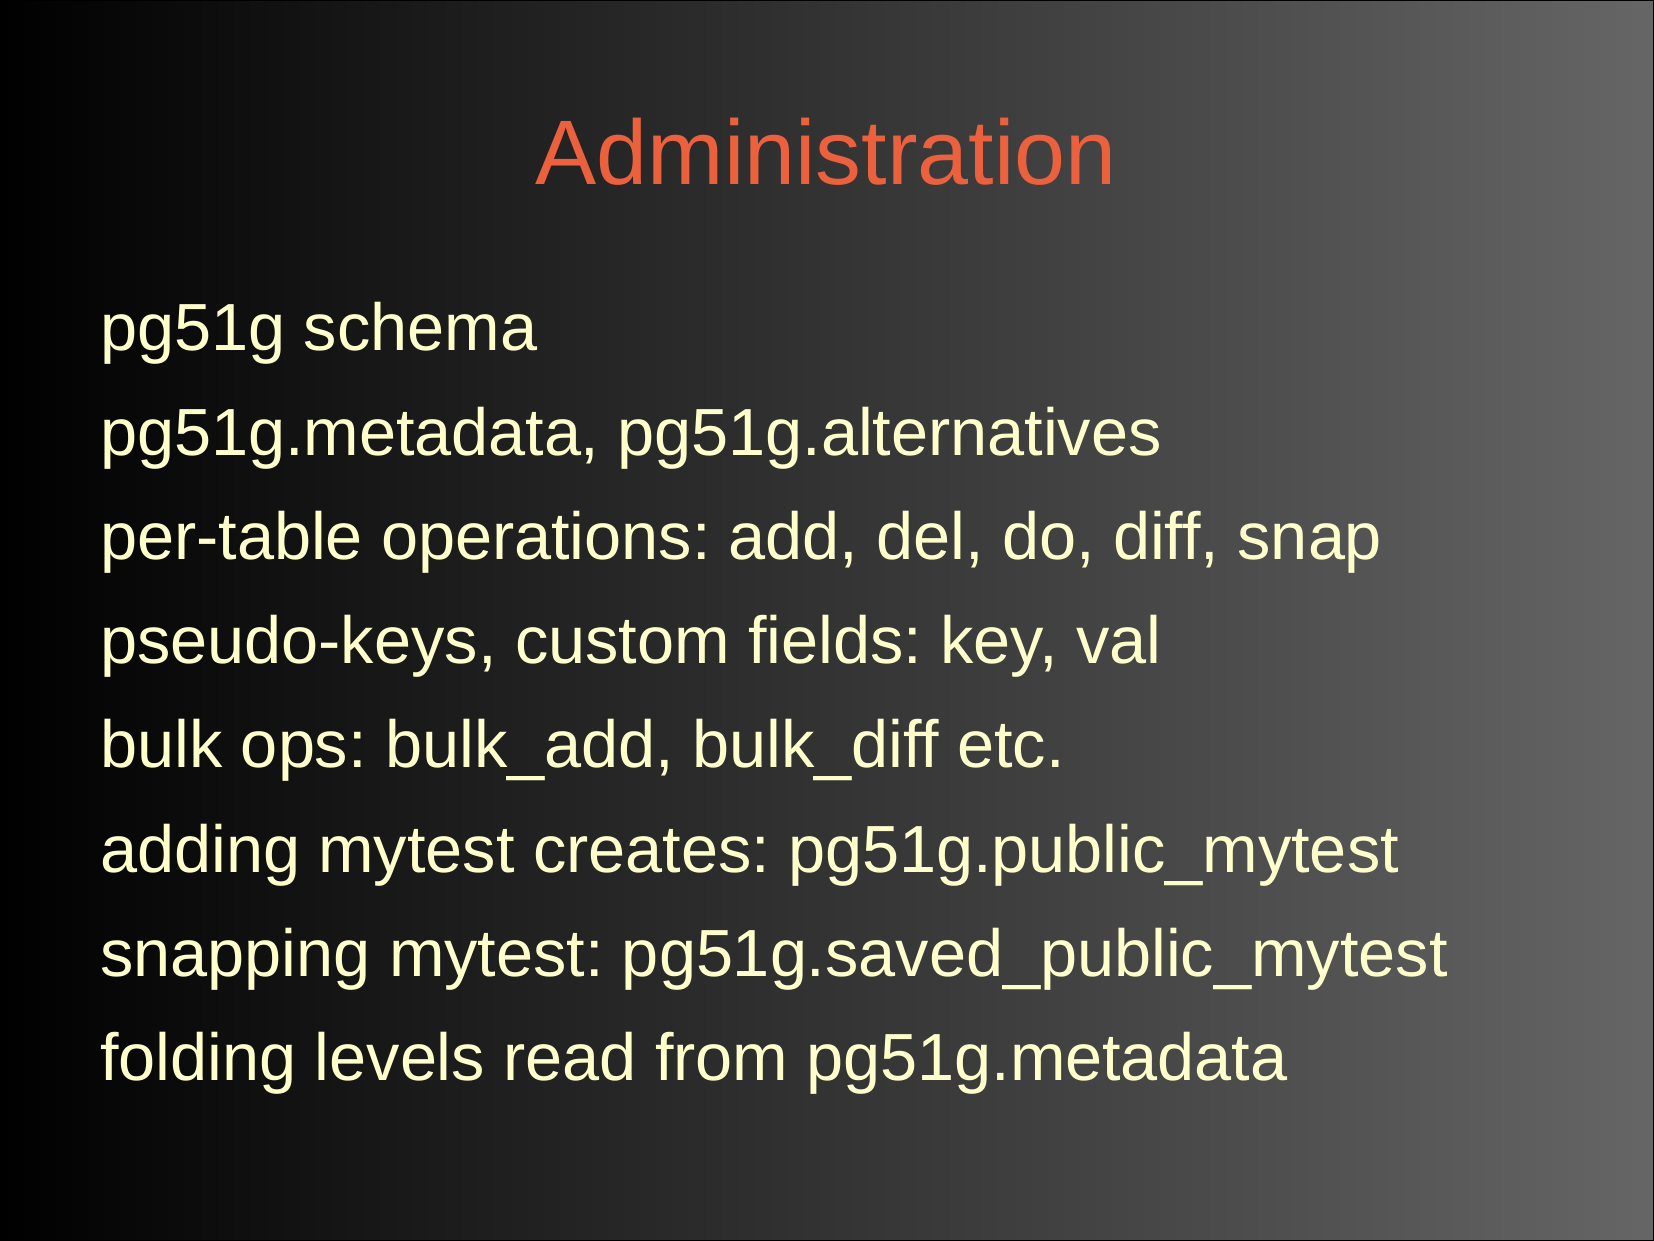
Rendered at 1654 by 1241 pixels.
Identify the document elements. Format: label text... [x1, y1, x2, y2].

title Administration [82, 56, 1571, 250]
list pg51g schema pg51g.metadata, pg51g.alternatives per-table operations: add, del, do, diff, snap pseudo-keys, custom fields: key, val bulk ops: bulk_add, bulk_diff etc. adding mytest creates: pg51g.public_mytest snapping mytest: pg51g.saved_public_mytest folding levels read from pg51g.metadata [82, 290, 1571, 1094]
